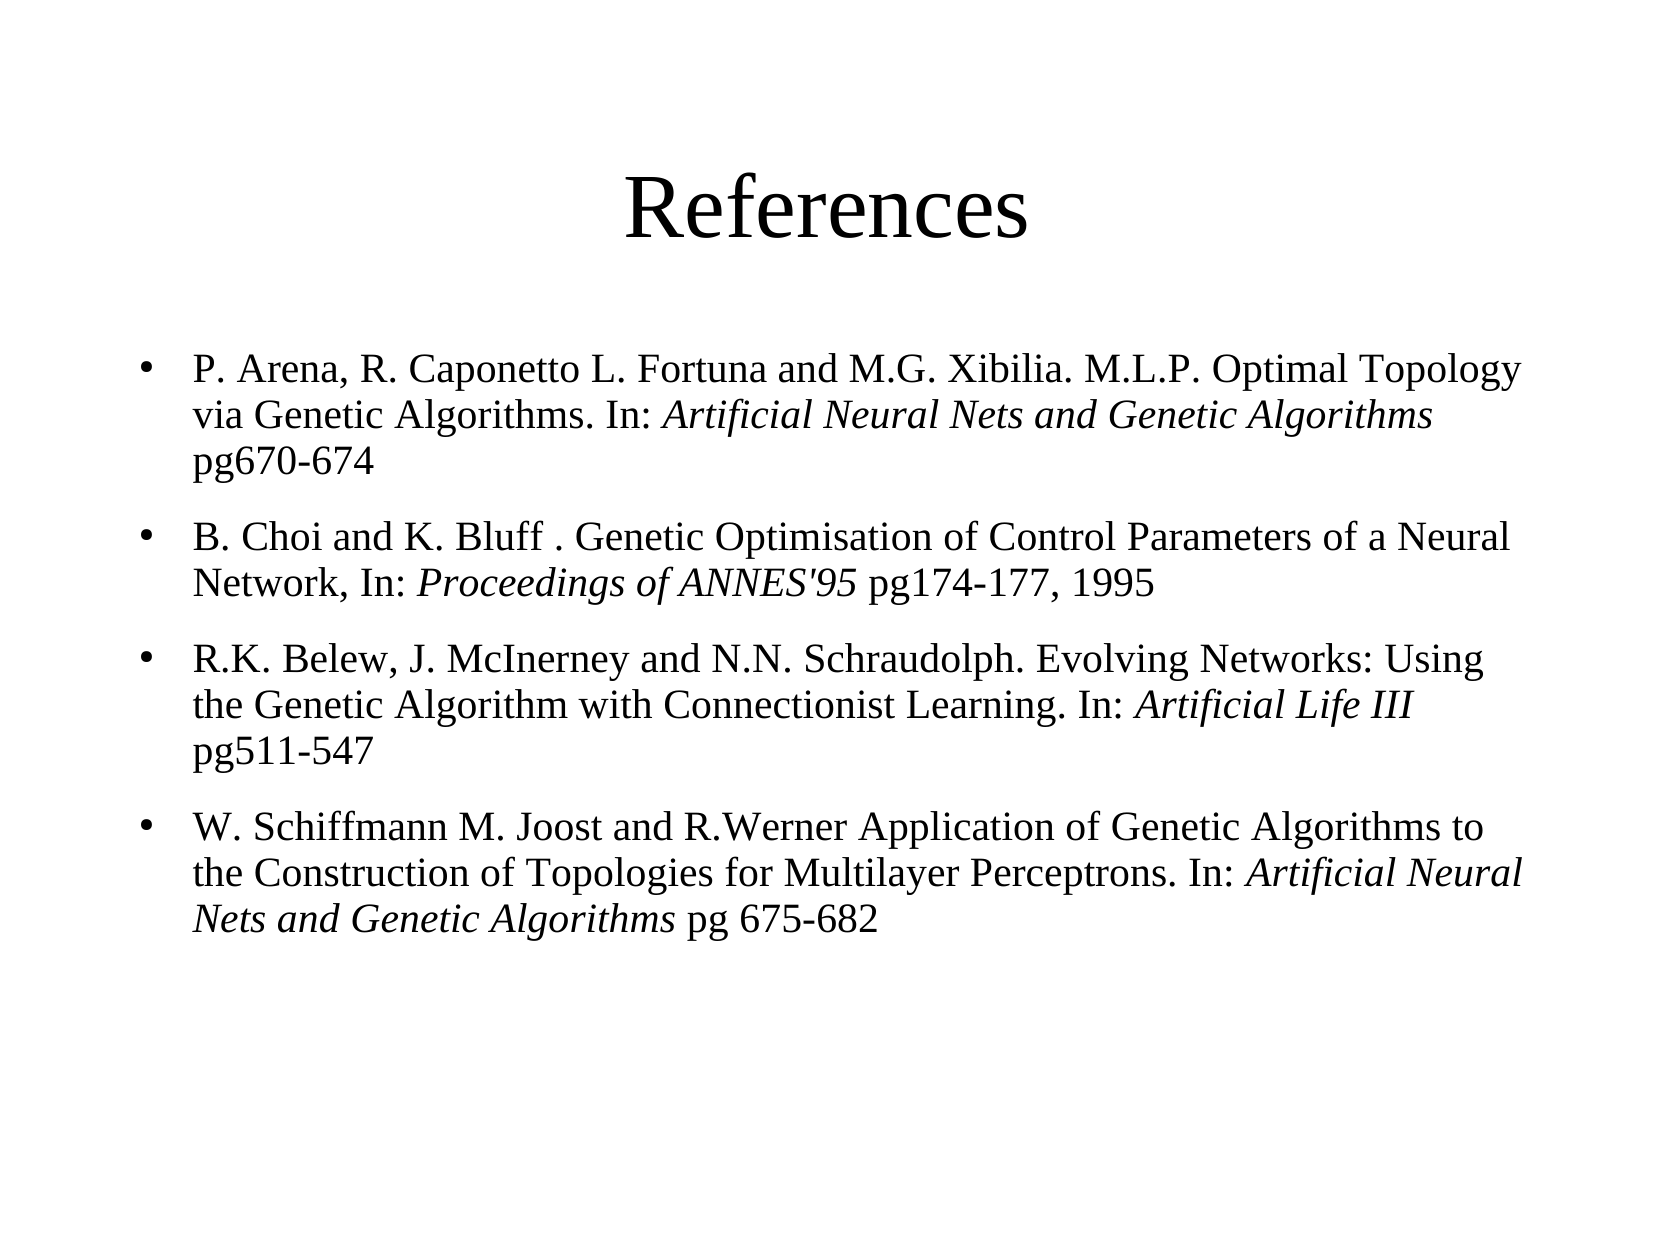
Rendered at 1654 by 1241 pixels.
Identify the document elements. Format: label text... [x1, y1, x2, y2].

list P. Arena, R. Caponetto L. Fortuna and M.G. Xibilia. M.L.P. Optimal Topology via Genetic Algorithms. In: Artificial Neural Nets and Genetic Algorithms pg670-674 B. Choi and K. Bluff . Genetic Optimisation of Control Parameters of a Neural Network, In: Proceedings of ANNES'95 pg174-177, 1995 R.K. Belew, J. McInerney and N.N. Schraudolph. Evolving Networks: Using the Genetic Algorithm with Connectionist Learning. In: Artificial Life III pg511-547 W. Schiffmann M. Joost and R.Werner Application of Genetic Algorithms to the Construction of Topologies for Multilayer Perceptrons. In: Artificial Neural Nets and Genetic Algorithms pg 675-682 [121, 344, 1534, 1127]
title References [121, 102, 1534, 311]
